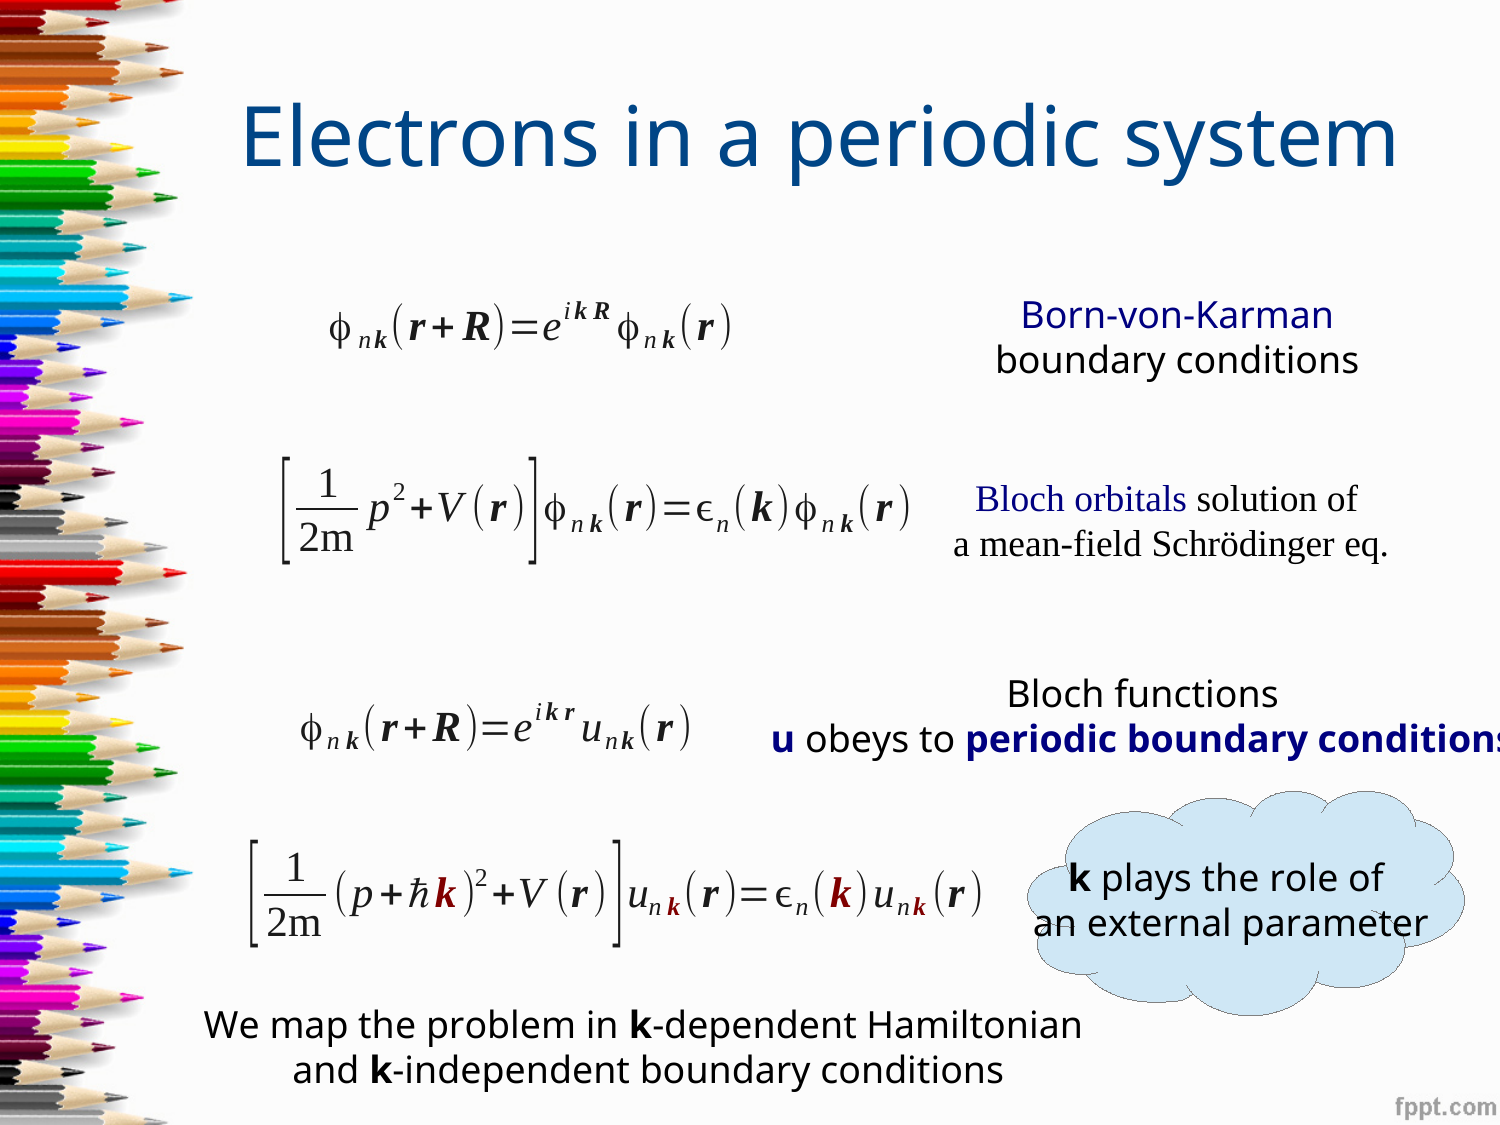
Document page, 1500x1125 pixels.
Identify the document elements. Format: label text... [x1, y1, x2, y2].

chart [289, 696, 703, 756]
text_box We map the problem in k-dependent Hamiltonian and k-independent boundary conditions [188, 993, 984, 1099]
text_box Bloch orbitals solution of a mean-field Schrödinger eq. [938, 466, 1405, 572]
title Electrons in a periodic system [145, 39, 1496, 227]
chart [318, 295, 743, 355]
chart [268, 454, 922, 567]
picture [0, 0, 1500, 1125]
chart [237, 838, 995, 951]
text_box k plays the role of an external parameter [1027, 791, 1465, 1016]
text_box Born-von-Karman boundary conditions [980, 283, 1319, 389]
text_box Bloch functions u obeys to periodic boundary conditions [755, 662, 1438, 768]
